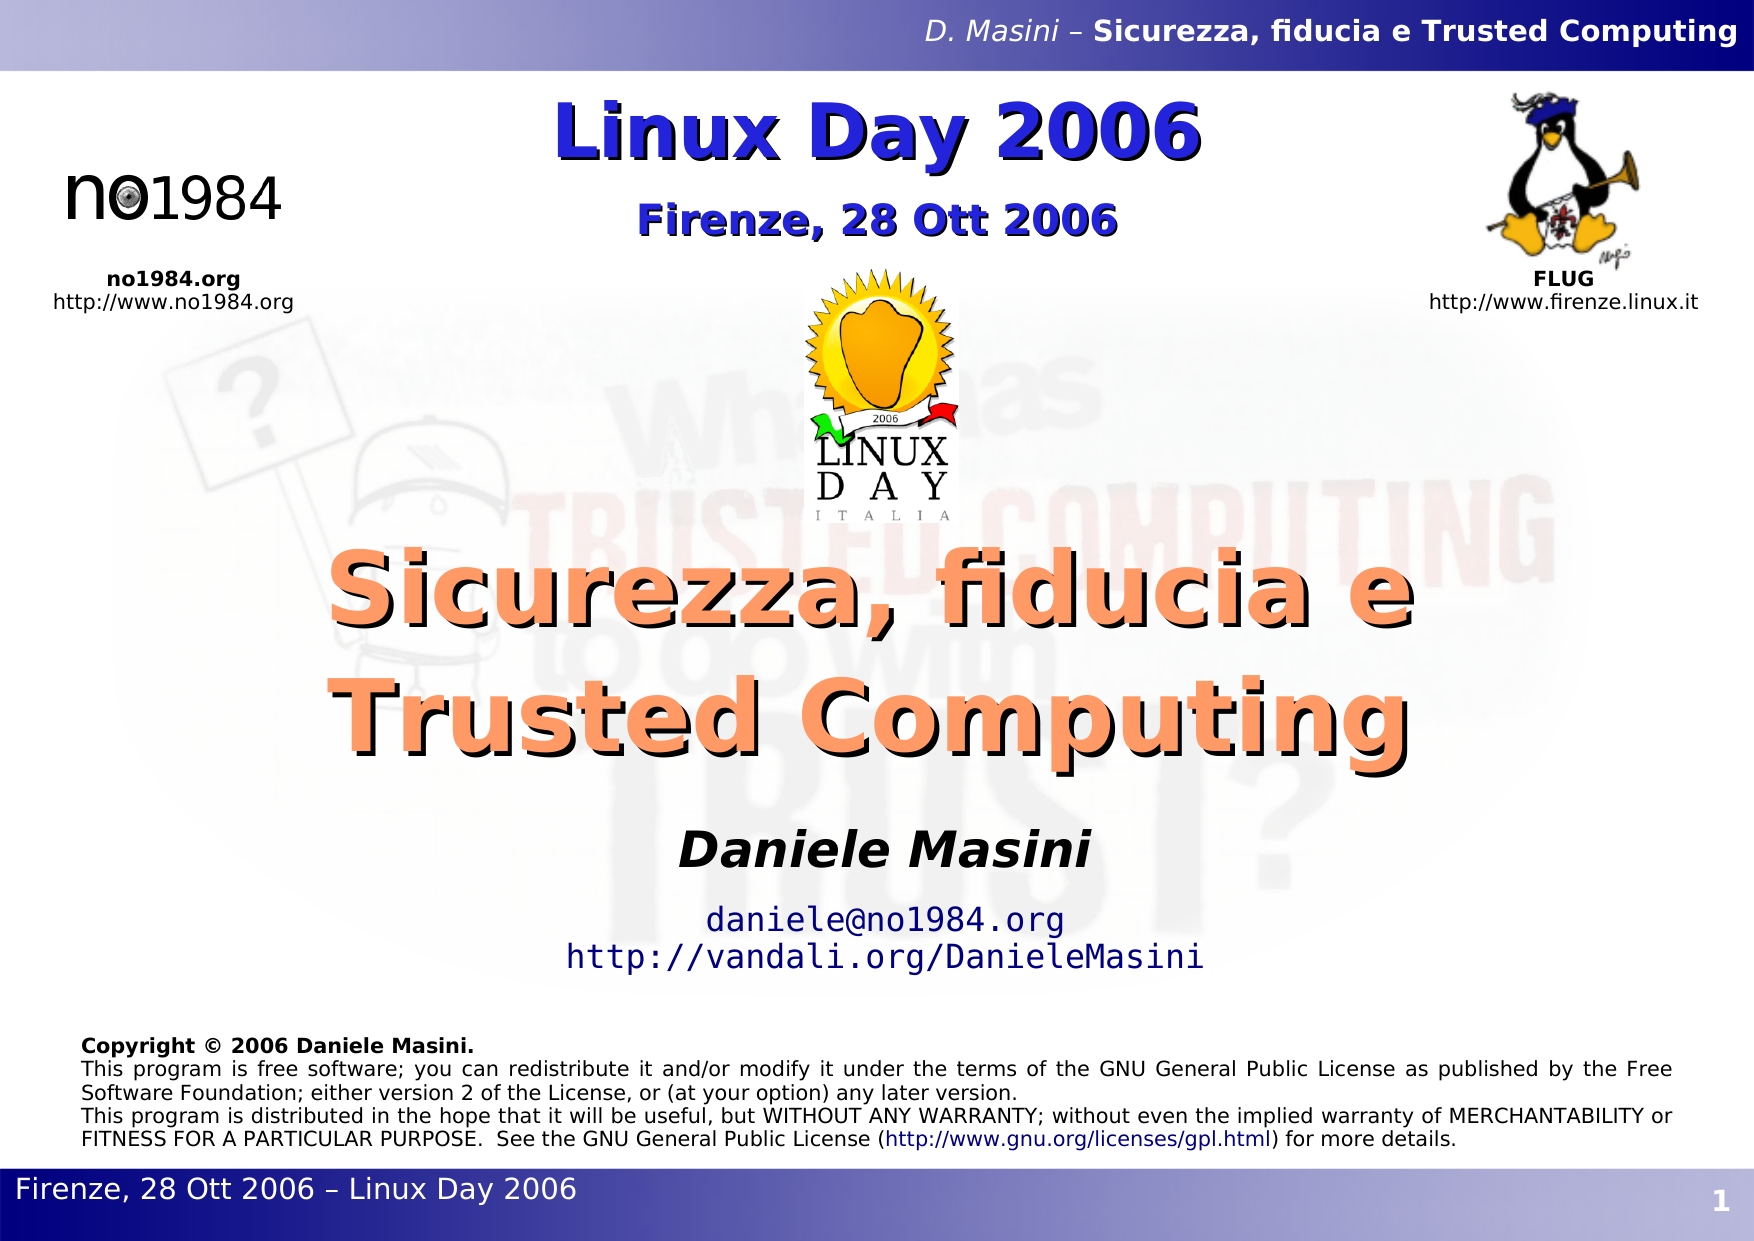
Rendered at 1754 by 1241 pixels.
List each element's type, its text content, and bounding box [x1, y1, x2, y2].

text_box D. Masini – Sicurezza, fiducia e Trusted Computing [602, 7, 1754, 63]
text_box Sicurezza, fiducia e Trusted Computing [80, 512, 1659, 795]
picture [0, 0, 1754, 1241]
text_box Linux Day 2006 Firenze, 28 Ott 2006 [497, 90, 1257, 248]
text_box Daniele Masini daniele@no1984.org http://vandali.org/DanieleMasini [251, 822, 1520, 979]
text_box <numero> [1641, 1185, 1732, 1223]
text_box Copyright © 2006 Daniele Masini. This program is free software; you can redistribute it and/or modify it under the terms of the GNU General Public License as published by the Free Software Foundation; either version 2 of the License, or (at your option) any later version. This program is distributed in the hope that it will be useful, but WITHOUT ANY WARRANTY; without even the implied warranty of MERCHANTABILITY or FITNESS FOR A PARTICULAR PURPOSE. See the GNU General Public License (http://www.gnu.org/licenses/gpl.html) for more details. [81, 1034, 1673, 1211]
text_box FLUG http://www.firenze.linux.it [1413, 267, 1714, 316]
text_box Firenze, 28 Ott 2006 – Linux Day 2006 [0, 1175, 1314, 1234]
text_box no1984.org http://www.no1984.org [37, 267, 311, 321]
